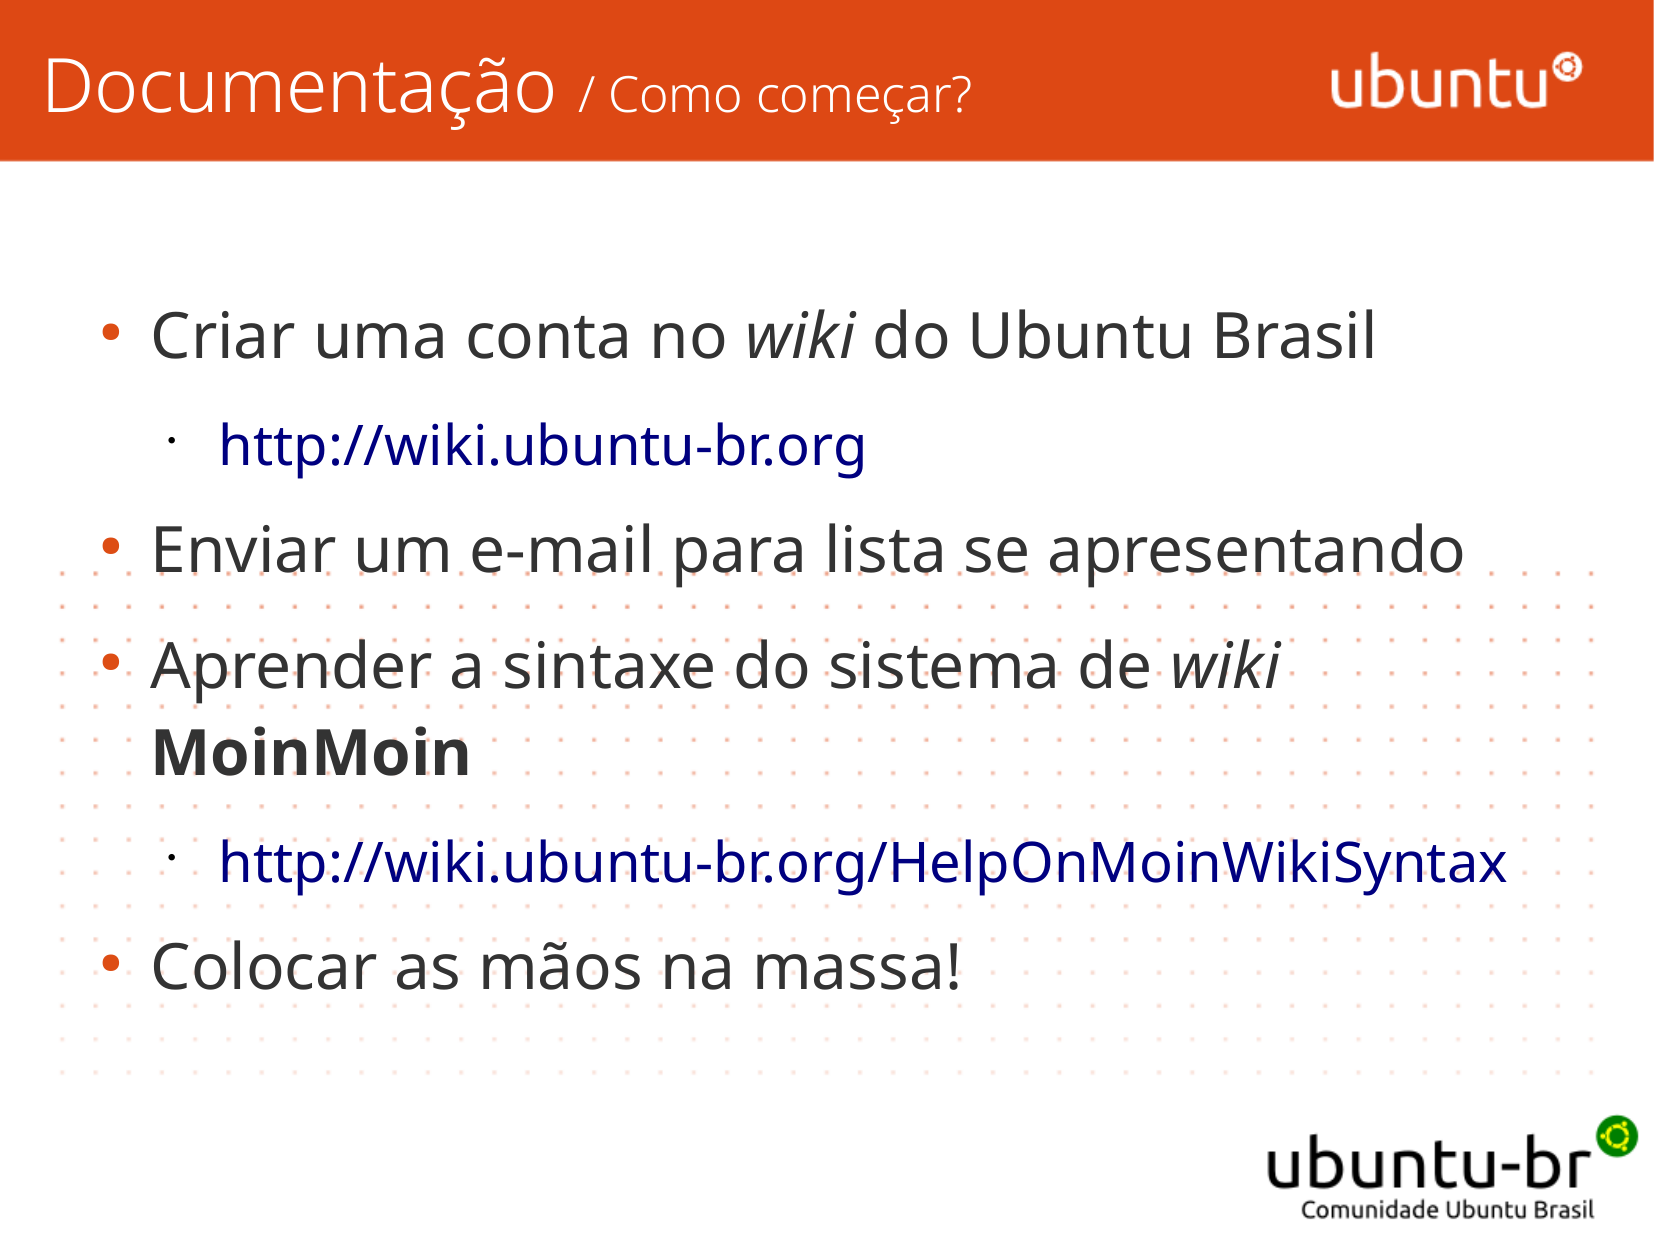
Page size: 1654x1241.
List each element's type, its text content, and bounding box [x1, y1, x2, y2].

list Criar uma conta no wiki do Ubuntu Brasil http://wiki.ubuntu-br.org Enviar um e-mail para lista se apresentando Aprender a sintaxe do sistema de wiki MoinMoin http://wiki.ubuntu-br.org/HelpOnMoinWikiSyntax Colocar as mãos na massa! [82, 290, 1538, 1010]
title Documentação / Como começar? [41, 31, 1300, 136]
picture [0, 0, 1654, 1241]
